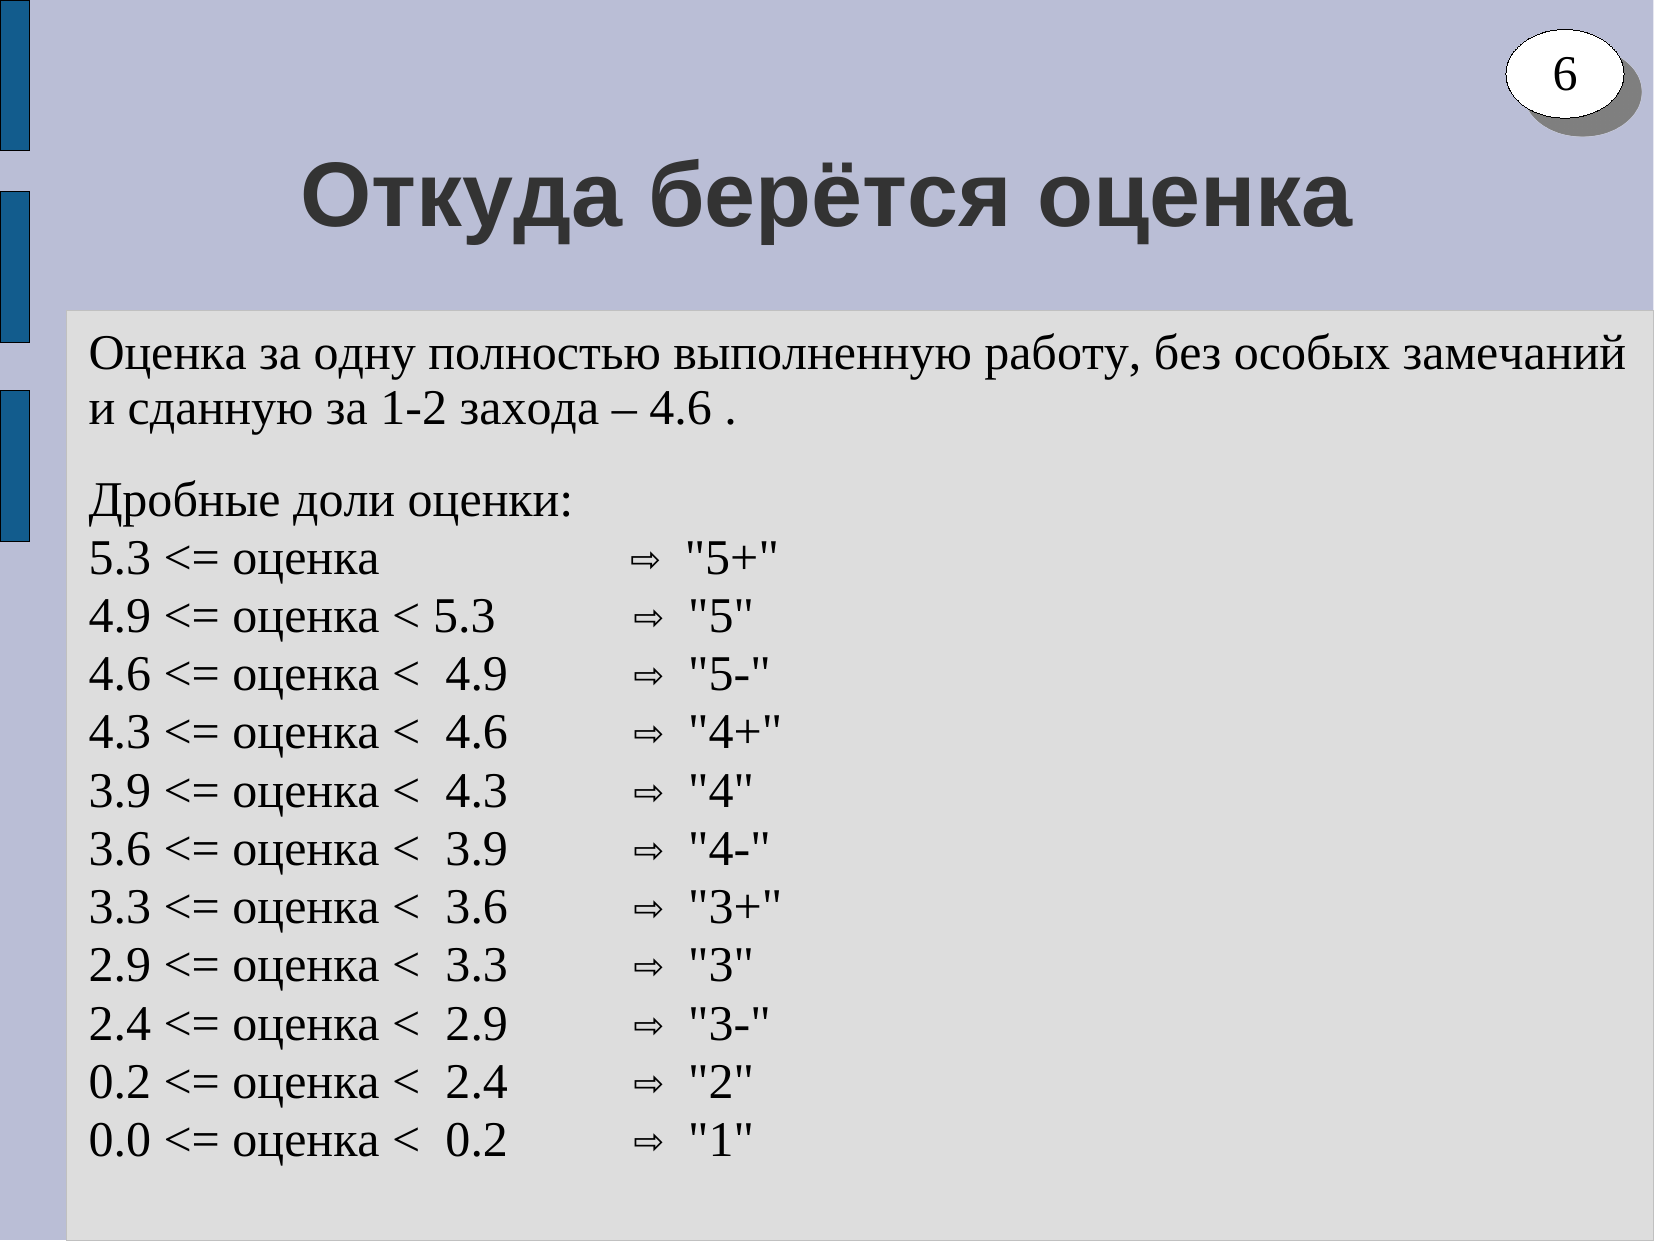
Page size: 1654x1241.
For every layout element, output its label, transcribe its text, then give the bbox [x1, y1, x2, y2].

text_box Дробные доли оценки: 5.3 <= оценка ⇨ "5+" 4.9 <= оценка < 5.3 ⇨ "5" 4.6 <= оценка < 4.9 ⇨ "5-" 4.3 <= оценка < 4.6 ⇨ "4+" 3.9 <= оценка < 4.3 ⇨ "4" 3.6 <= оценка < 3.9 ⇨ "4-" 3.3 <= оценка < 3.6 ⇨ "3+" 2.9 <= оценка < 3.3 ⇨ "3" 2.4 <= оценка < 2.9 ⇨ "3-" 0.2 <= оценка < 2.4 ⇨ "2" 0.0 <= оценка < 0.2 ⇨ "1" [88, 472, 789, 1169]
text_box Оценка за одну полностью выполненную работу, без особых замечаний и сданную за 1-2 захода – 4.6 . [88, 324, 1627, 436]
text_box 6 [1505, 29, 1625, 119]
title Откуда берётся оценка [121, 91, 1534, 299]
